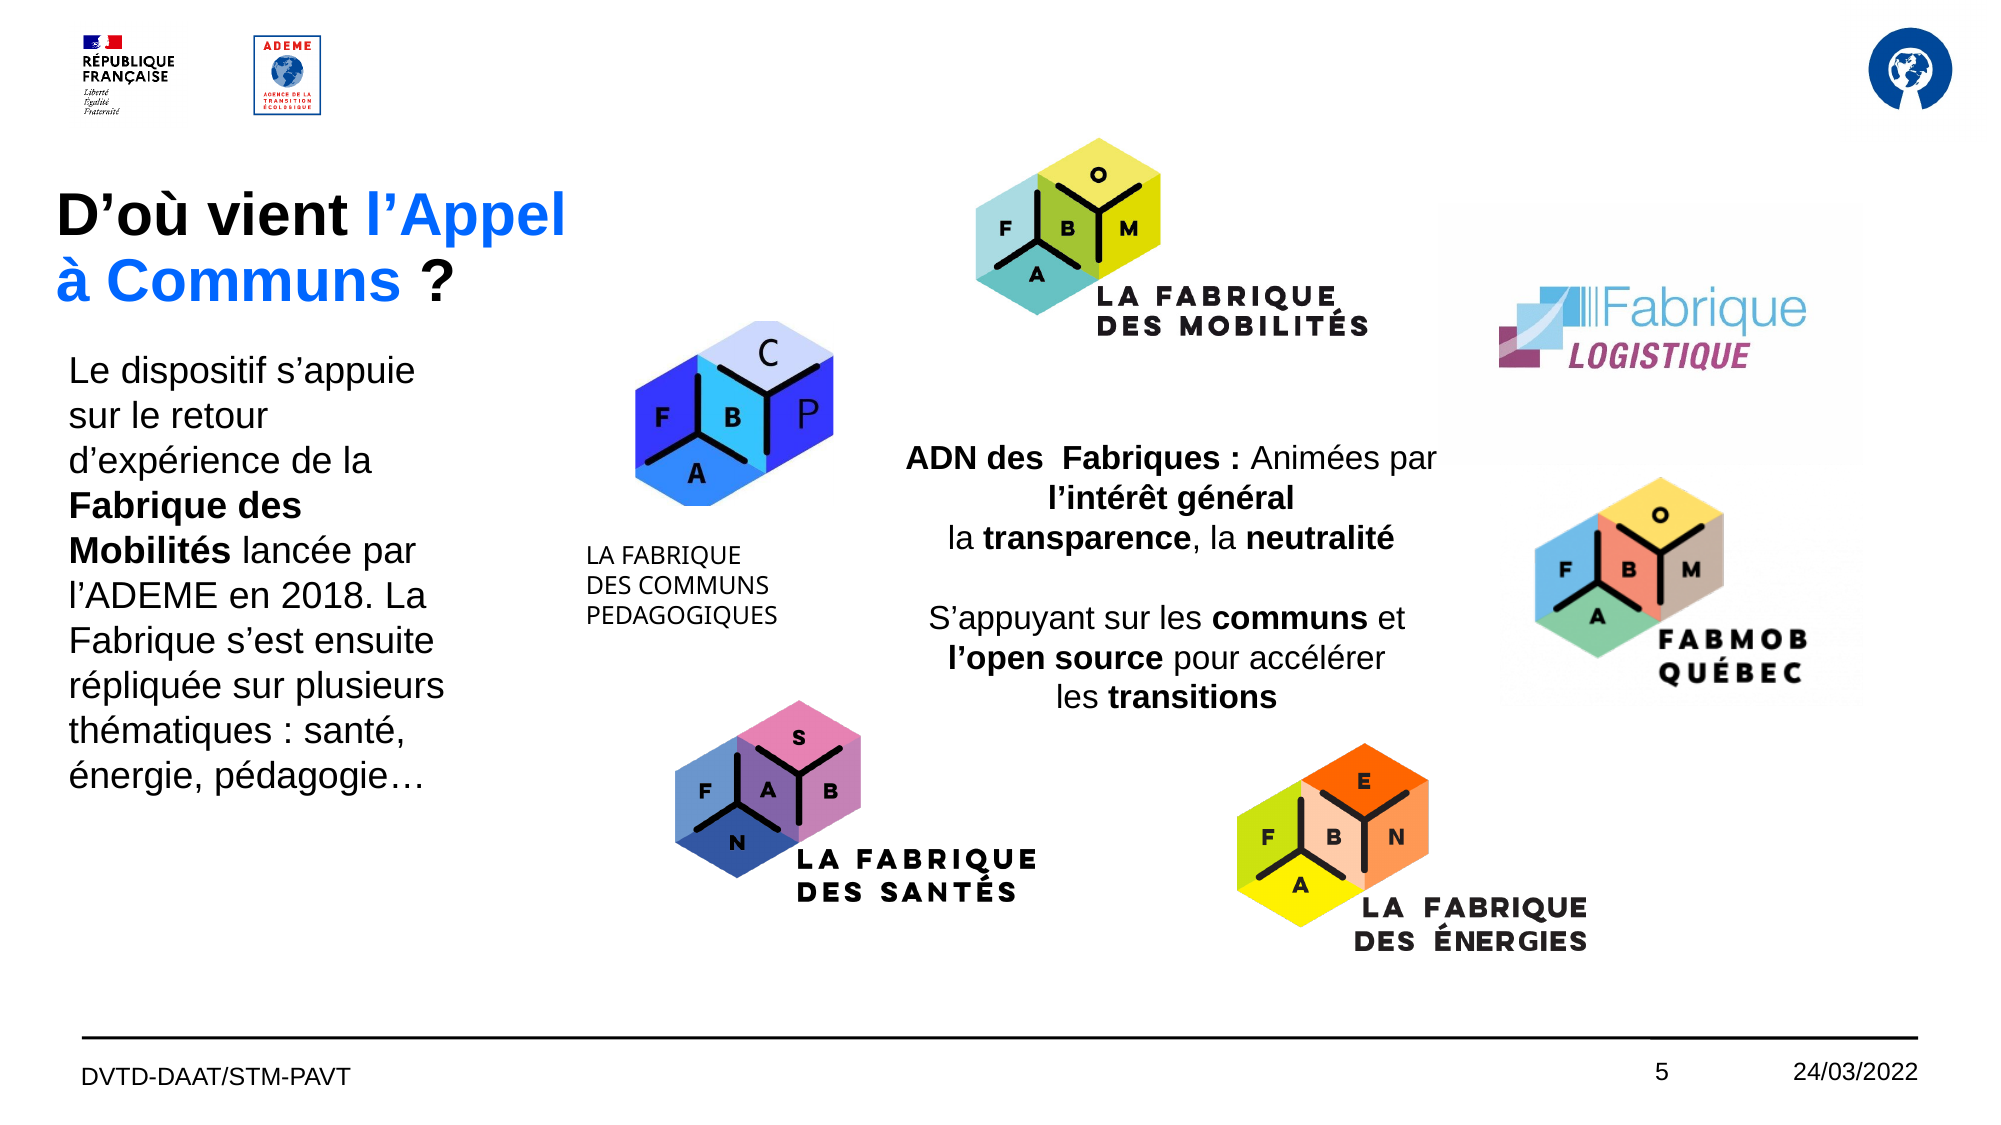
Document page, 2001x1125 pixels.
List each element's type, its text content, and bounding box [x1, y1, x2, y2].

picture [1840, 0, 1987, 142]
picture [69, 21, 188, 104]
text_box LA FABRIQUE DES COMMUNS PEDAGOGIQUES [570, 532, 919, 638]
text_box ADN des Fabriques : Animées par l’intérêt général la transparence, la neutralité S’appuyant sur les communs et l’open source pour accélérer les transitions [845, 428, 1498, 724]
picture [918, 82, 1417, 405]
picture [675, 700, 1035, 902]
picture [635, 321, 834, 506]
picture [1237, 743, 1586, 951]
picture [244, 26, 330, 104]
slide_number <number> [1584, 1045, 1684, 1097]
text_box Le dispositif s’appuie sur le retour d’expérience de la Fabrique des Mobilités lancée par l’ADEME en 2018. La Fabrique s’est ensuite répliquée sur plusieurs thématiques : santé, énergie, pédagogie… [53, 338, 468, 849]
picture [1438, 203, 1863, 706]
footer DVTD-DAAT/STM-PAVT [65, 1045, 737, 1105]
slide_number 24/03/2022 [1775, 1045, 1935, 1097]
title D’où vient l’Appel à Communs ? [41, 104, 631, 322]
